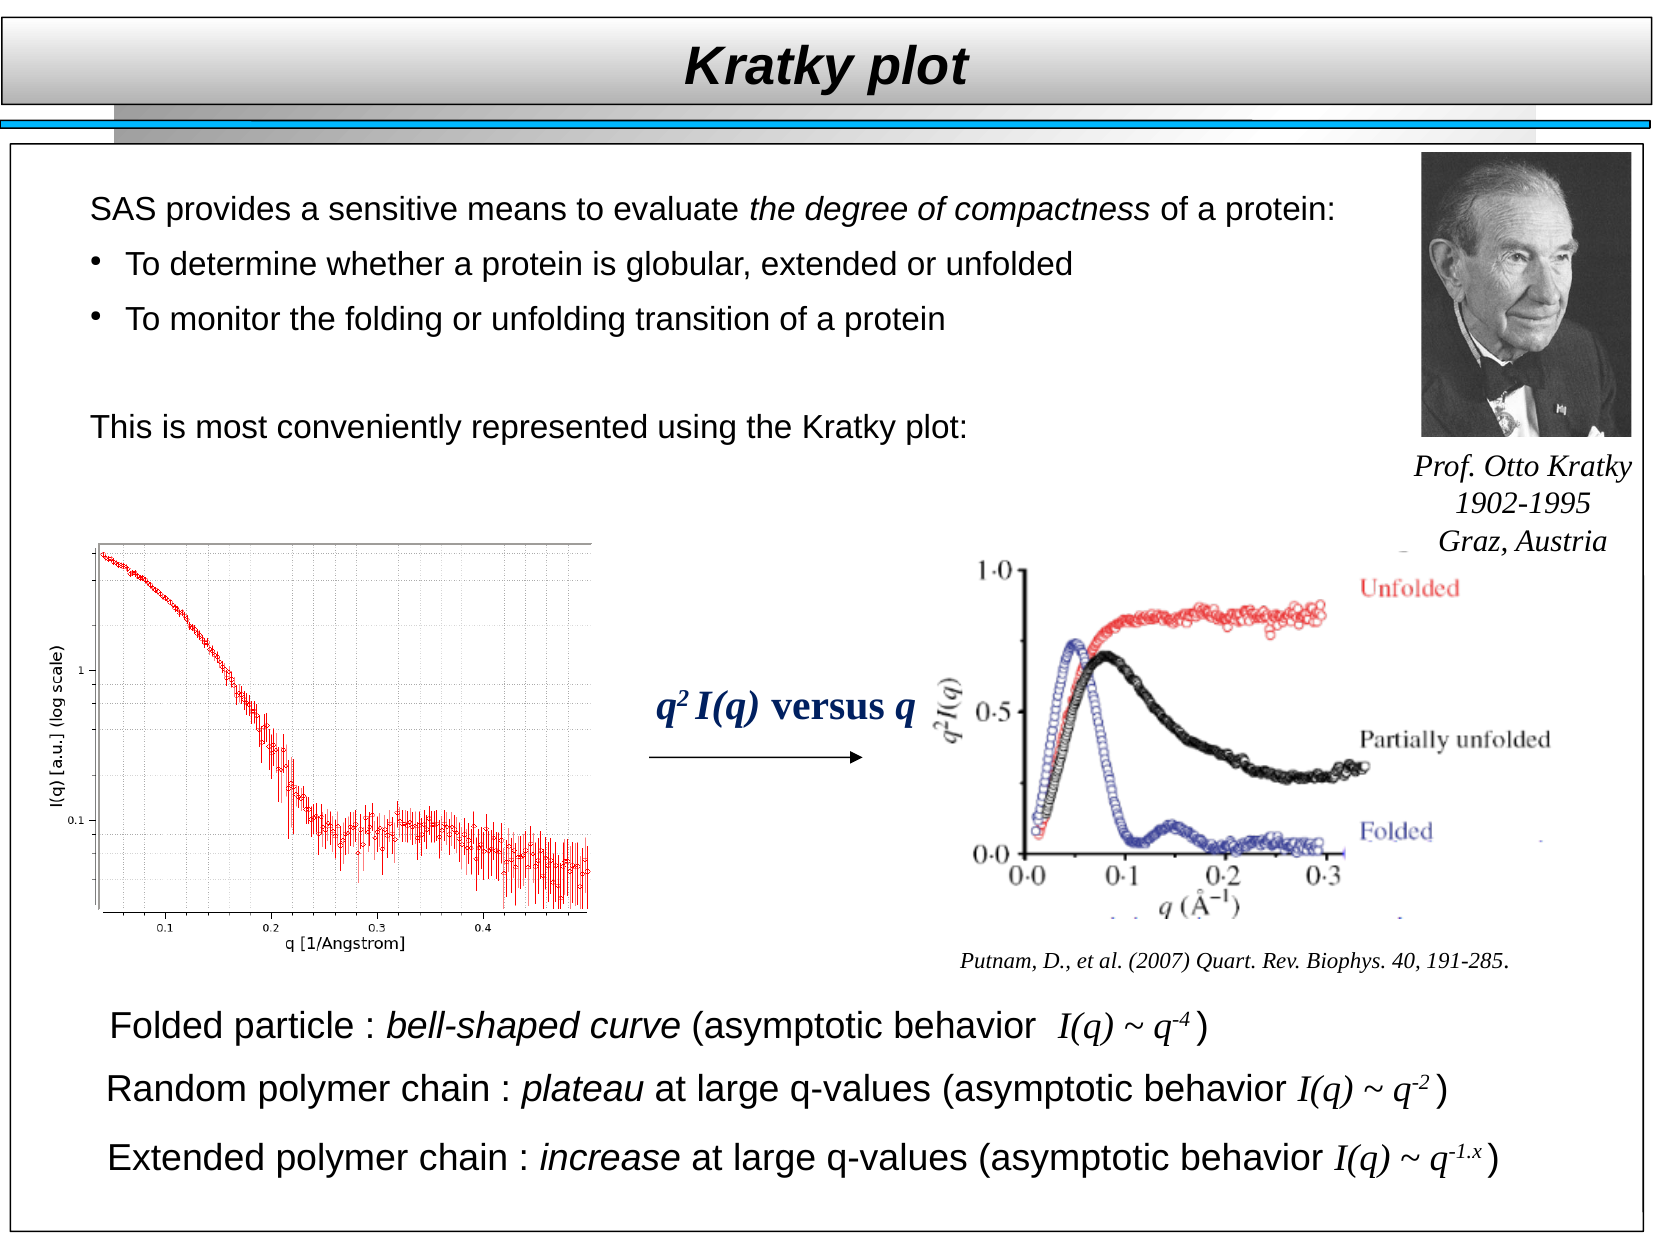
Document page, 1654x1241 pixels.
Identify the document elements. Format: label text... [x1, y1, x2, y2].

text_box Extended polymer chain : increase at large q-values (asymptotic behavior I(q) ~ q-1.x ) [92, 1124, 1594, 1186]
text_box q2 I(q) versus q [615, 670, 864, 736]
text_box Random polymer chain : plateau at large q-values (asymptotic behavior I(q) ~ q-2 ) [91, 1055, 1549, 1117]
picture [44, 537, 601, 957]
picture [864, 551, 1637, 919]
text_box Prof. Otto Kratky 1902-1995 Graz, Austria [1399, 437, 1648, 565]
picture [1421, 152, 1632, 437]
text_box Folded particle : bell-shaped curve (asymptotic behavior I(q) ~ q-4 ) [94, 992, 1490, 1054]
text_box SAS provides a sensitive means to evaluate the degree of compactness of a protein: To determine whether a protein is globular, extended or unfolded To monitor the folding or unfolding transition of a protein This is most conveniently represented using the Kratky plot: [74, 179, 1375, 454]
text_box [0, 120, 1651, 129]
text_box Kratky plot [1, 17, 1652, 105]
text_box Putnam, D., et al. (2007) Quart. Rev. Biophys. 40, 191-285. [945, 936, 1525, 982]
